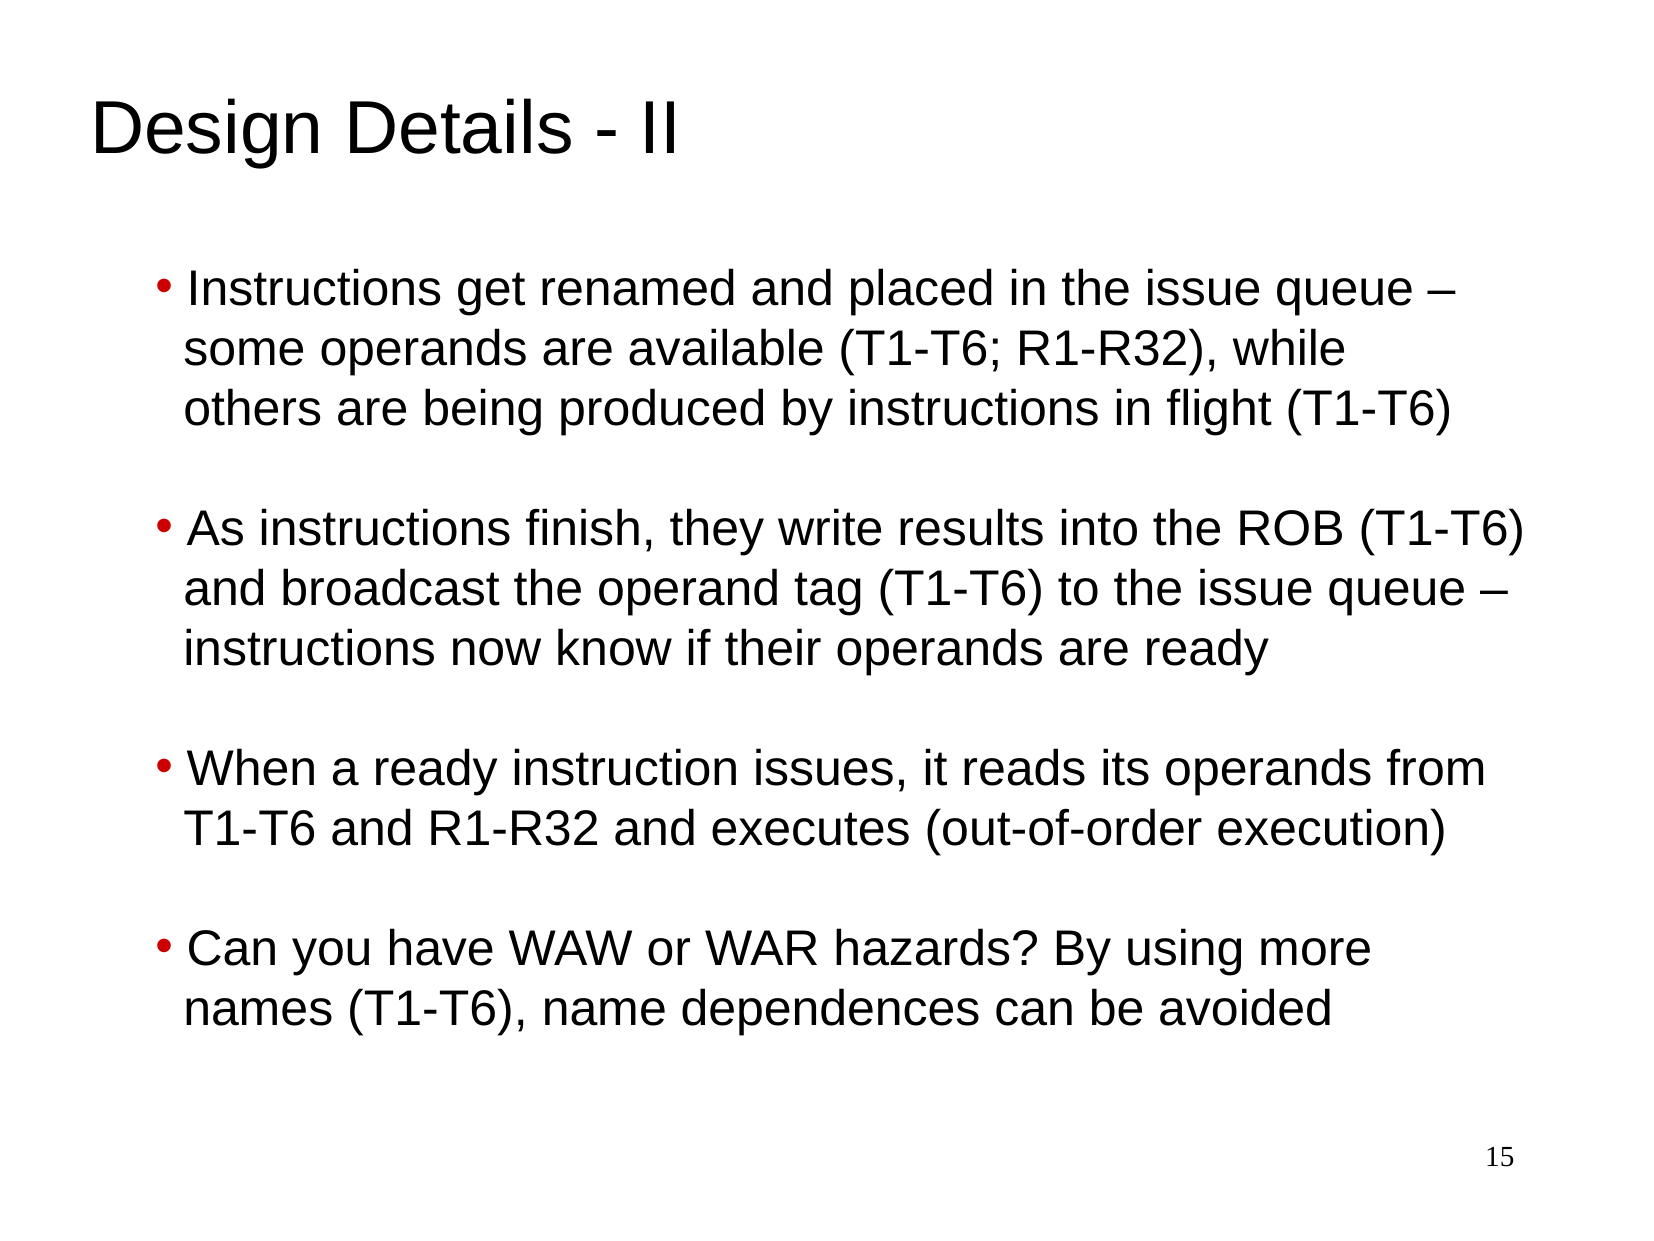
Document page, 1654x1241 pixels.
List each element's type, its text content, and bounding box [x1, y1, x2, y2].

text_box <number> [1184, 1129, 1530, 1213]
text_box Instructions get renamed and placed in the issue queue – some operands are available (T1-T6; R1-R32), while others are being produced by instructions in flight (T1-T6) As instructions finish, they write results into the ROB (T1-T6) and broadcast the operand tag (T1-T6) to the issue queue – instructions now know if their operands are ready When a ready instruction issues, it reads its operands from T1-T6 and R1-R32 and executes (out-of-order execution) Can you have WAW or WAR hazards? By using more names (T1-T6), name dependences can be avoided [140, 247, 1542, 1044]
text_box Design Details - II [75, 71, 697, 177]
